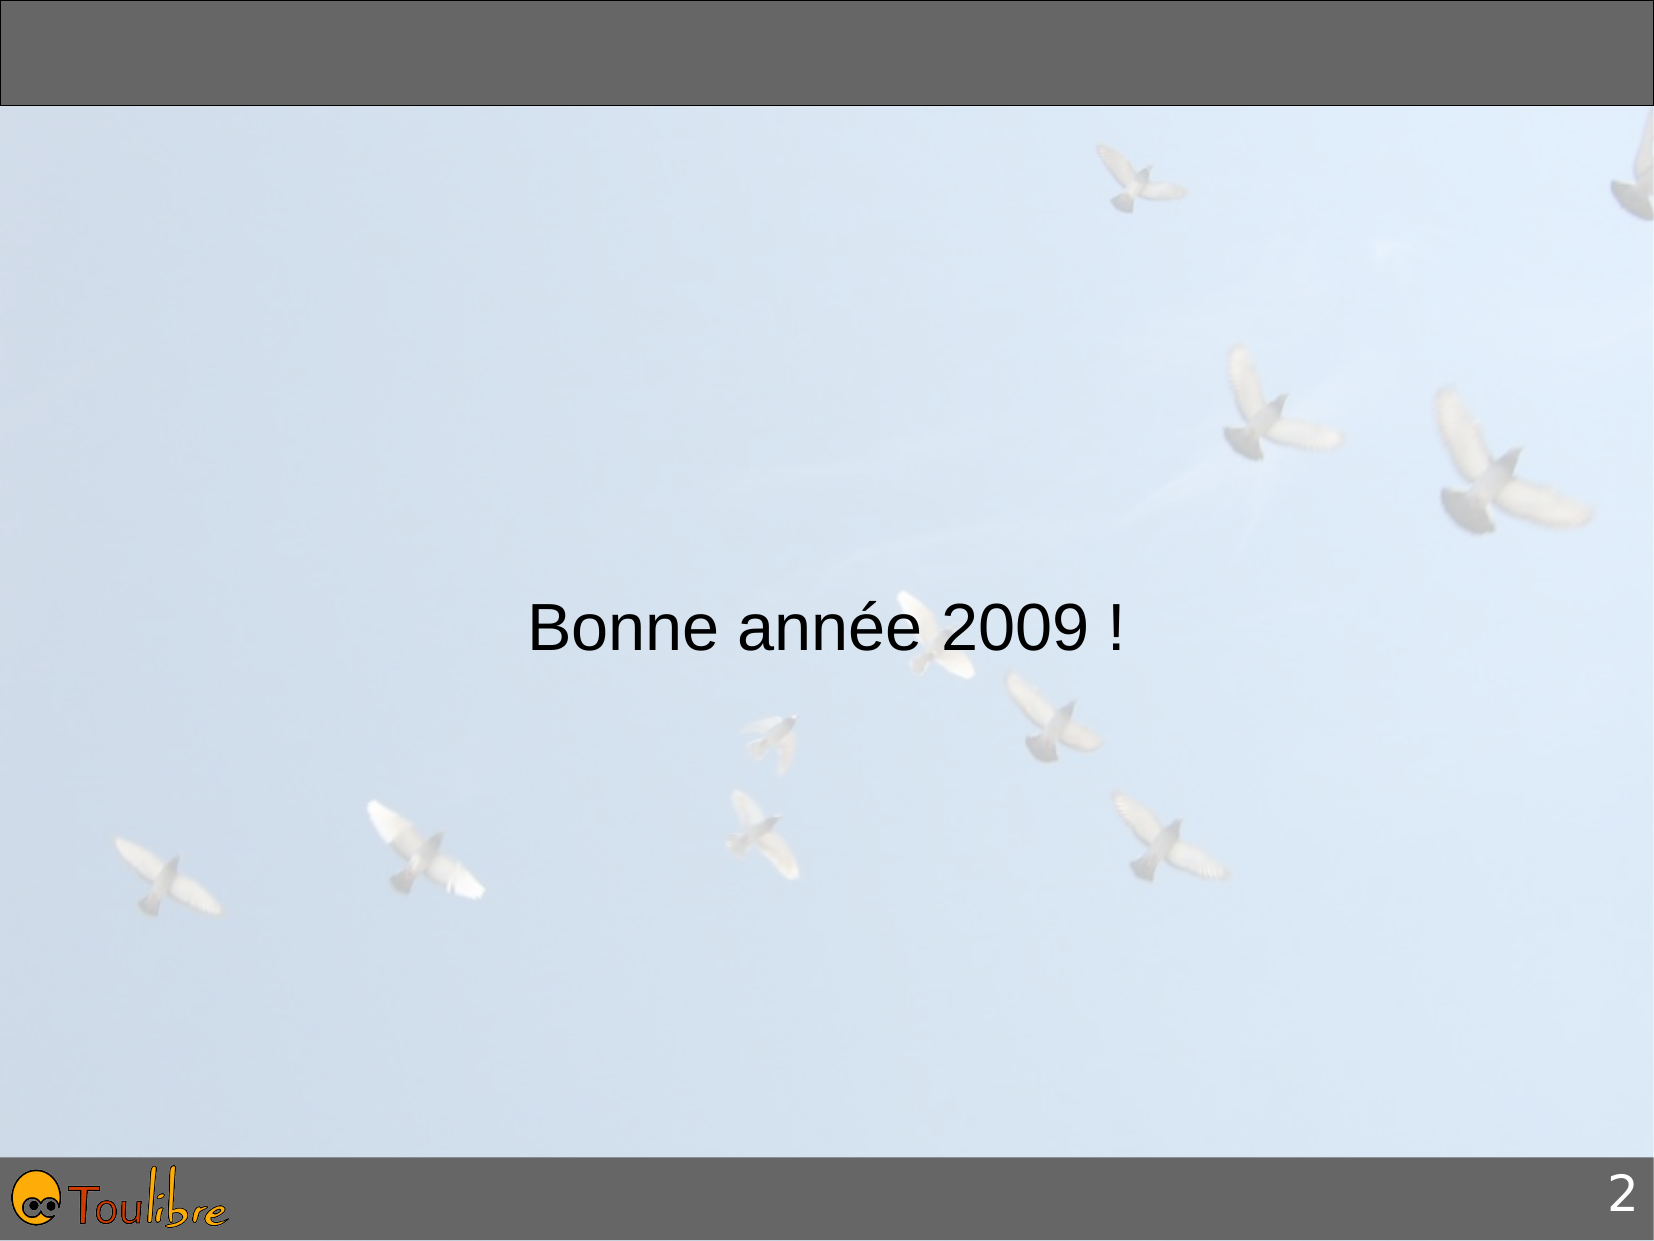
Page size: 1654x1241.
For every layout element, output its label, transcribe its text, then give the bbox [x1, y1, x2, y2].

subtitle Bonne année 2009 ! [82, 146, 1571, 1109]
picture [11, 1165, 229, 1228]
